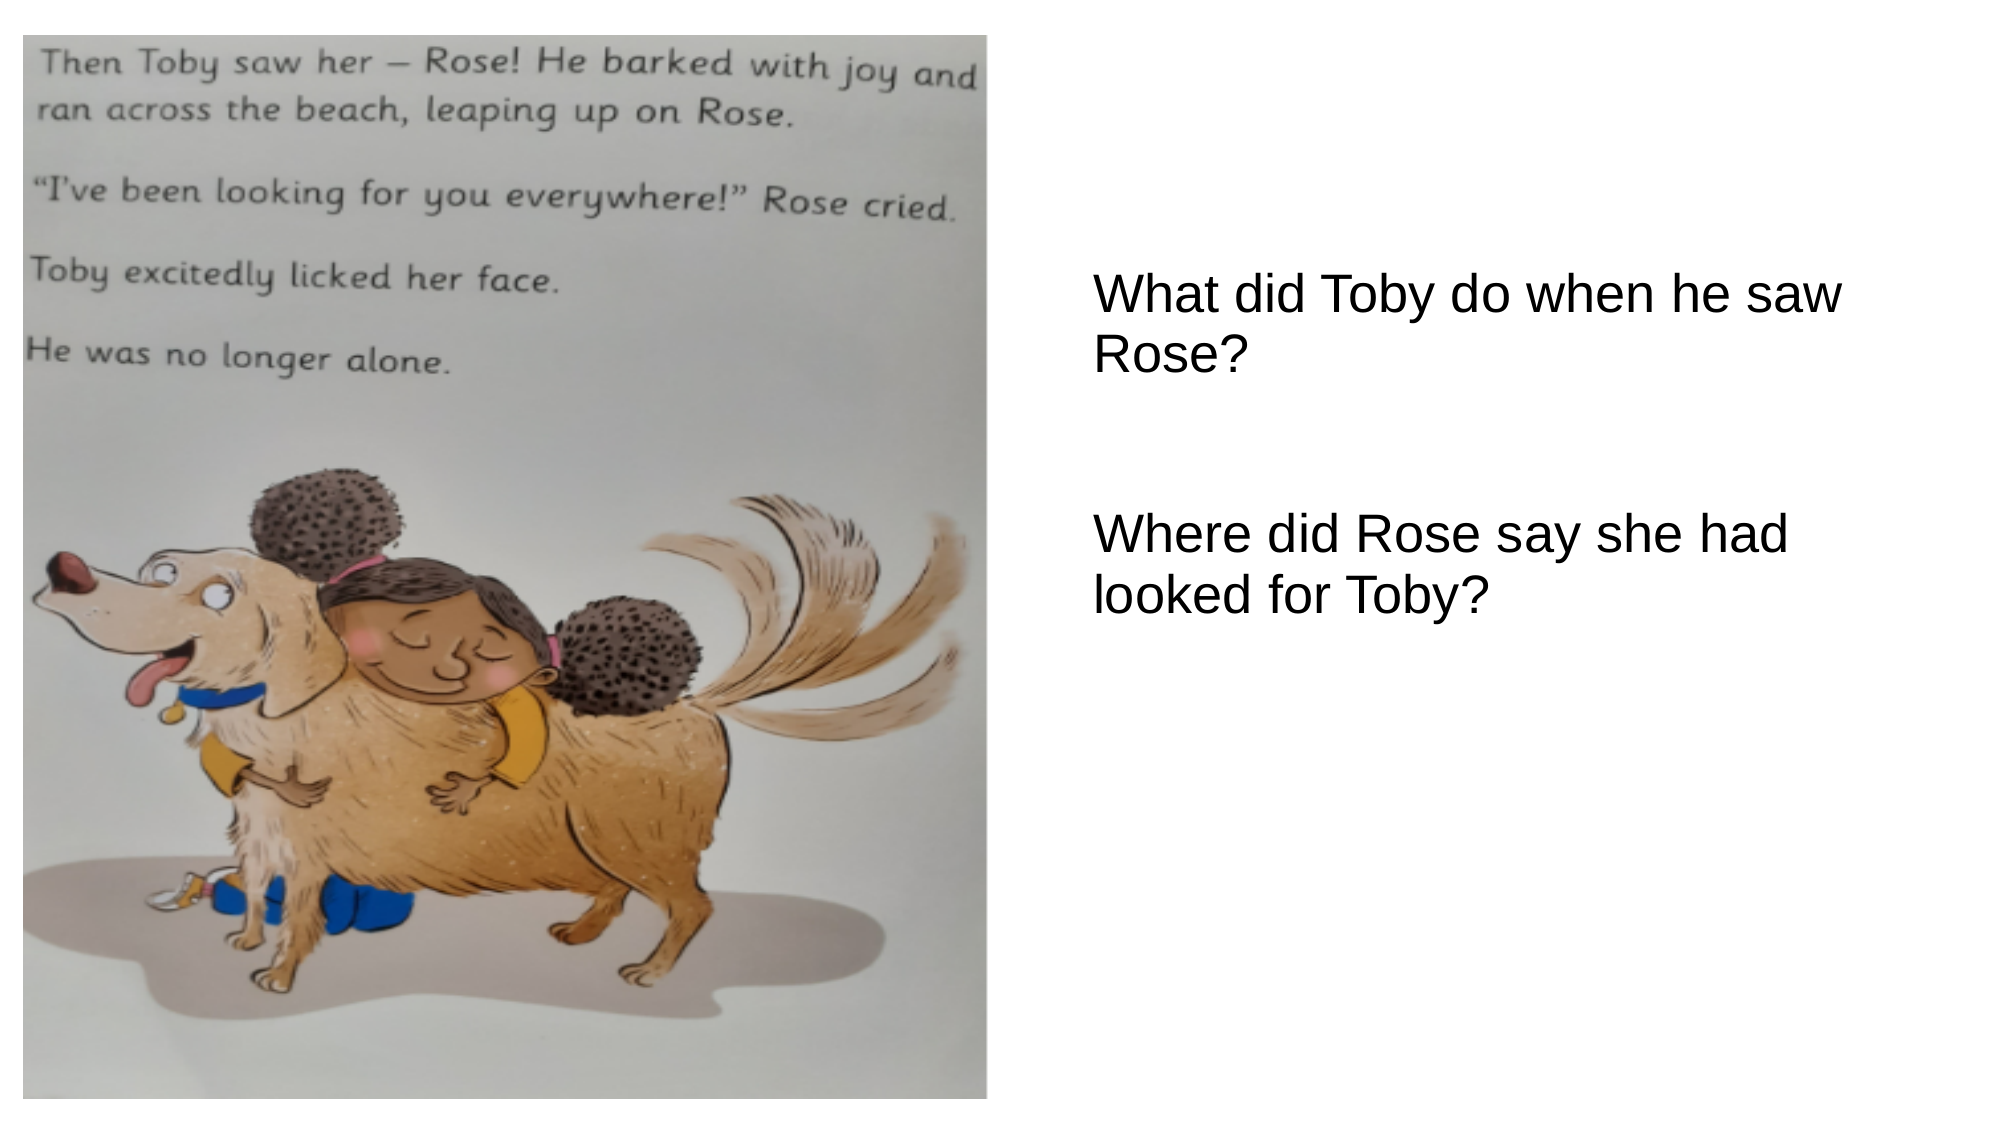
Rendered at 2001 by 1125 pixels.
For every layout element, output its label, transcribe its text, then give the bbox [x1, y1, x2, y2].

list What did Toby do when he saw Rose? Where did Rose say she had looked for Toby? [1022, 263, 1901, 1006]
picture [23, 35, 993, 1099]
